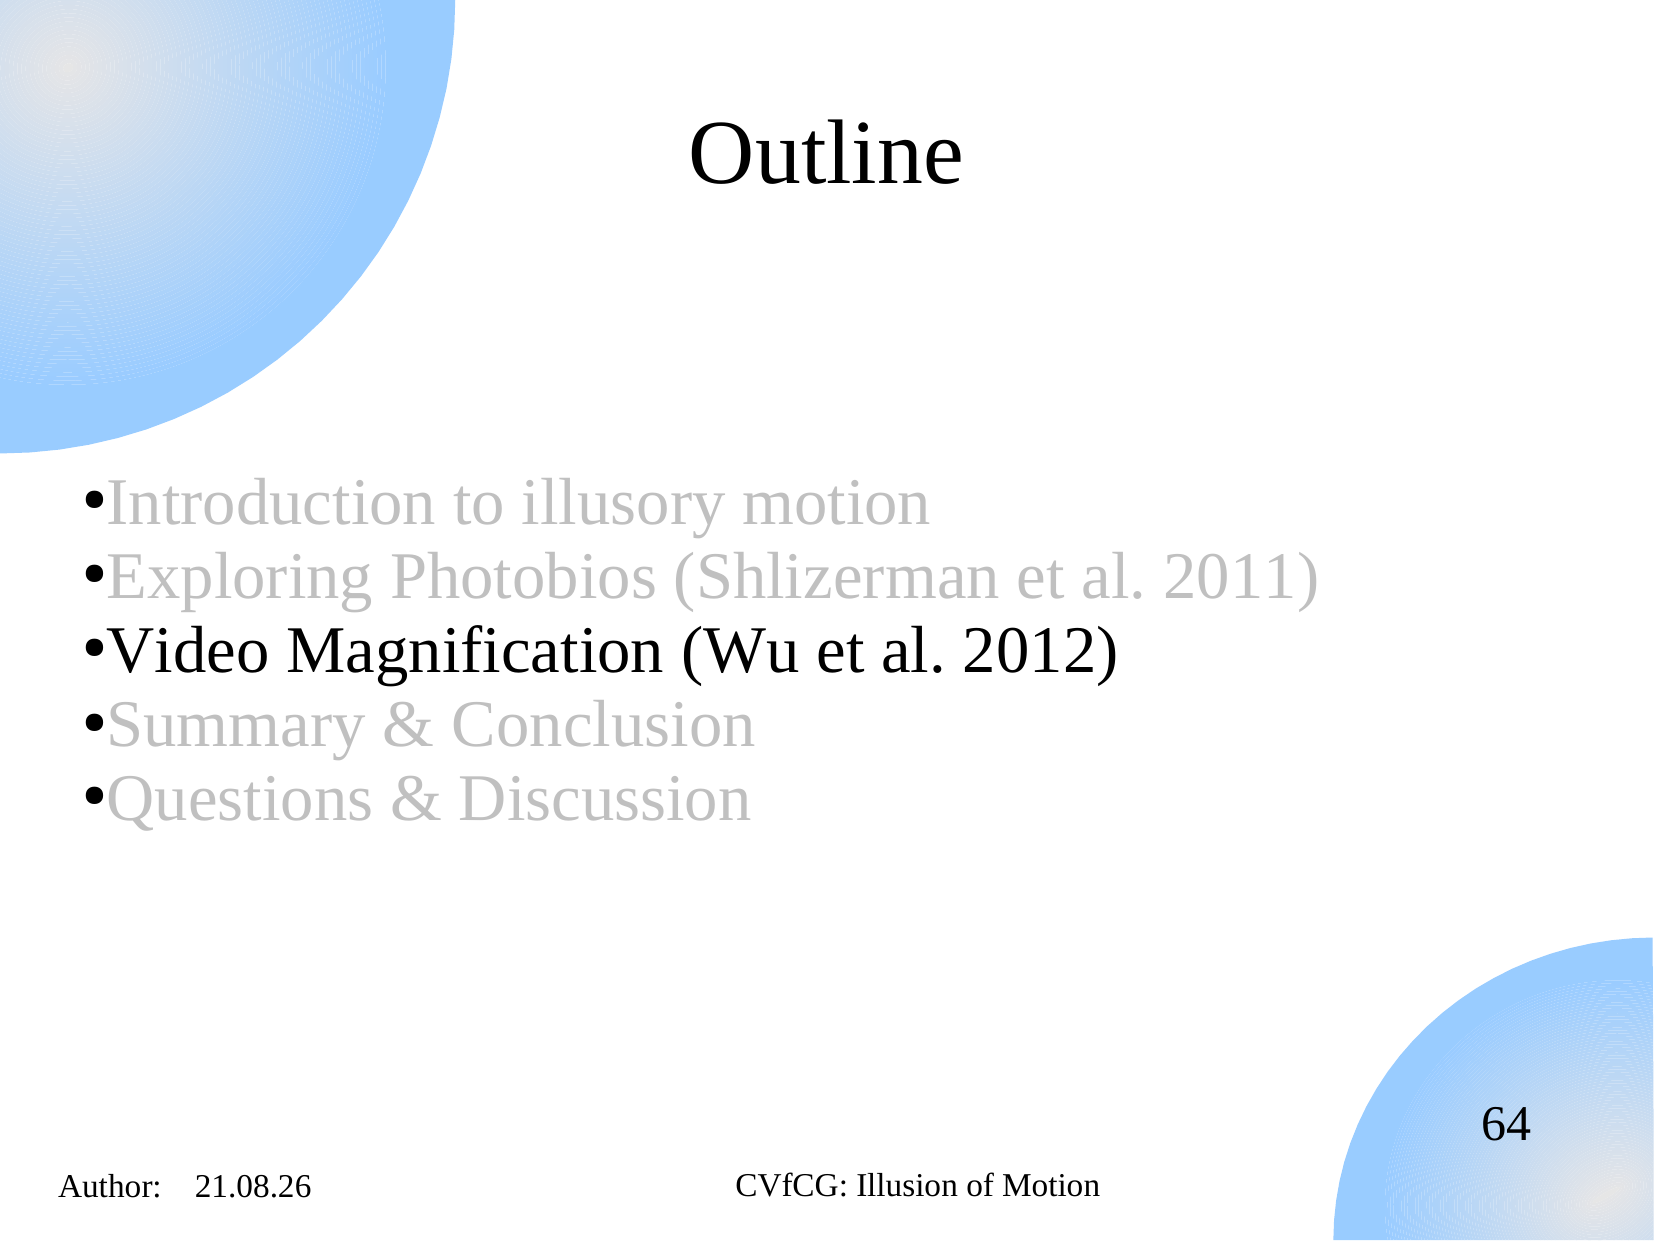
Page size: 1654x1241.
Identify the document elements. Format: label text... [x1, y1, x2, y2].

text_box <number> [1401, 1095, 1611, 1152]
subtitle Introduction to illusory motion Exploring Photobios (Shlizerman et al. 2011) Video Magnification (Wu et al. 2012) Summary & Conclusion Questions & Discussion [82, 290, 1571, 1010]
title Outline [82, 49, 1571, 257]
text_box CVfCG: Illusion of Motion [735, 1166, 1346, 1204]
